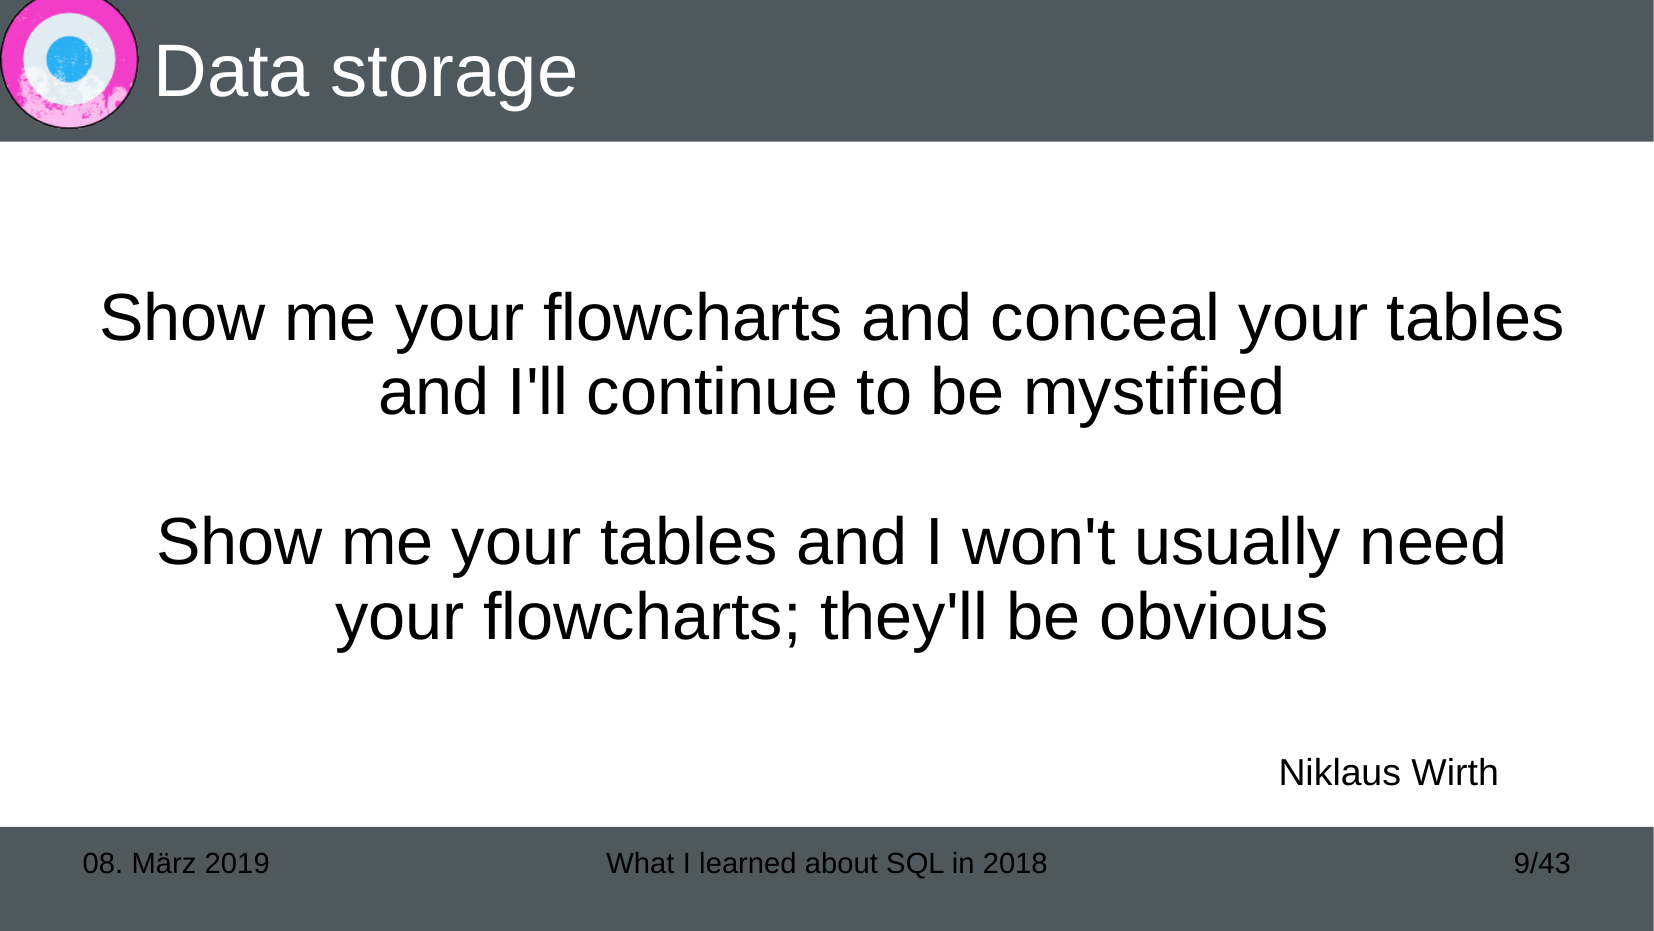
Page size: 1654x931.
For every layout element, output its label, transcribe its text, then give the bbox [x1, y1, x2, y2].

subtitle Show me your flowcharts and conceal your tables and I'll continue to be mystified Show me your tables and I won't usually need your flowcharts; they'll be obvious [82, 165, 1583, 768]
title Data storage [153, 5, 1654, 136]
picture [0, 0, 228, 148]
text_box Niklaus Wirth [1263, 744, 1514, 801]
